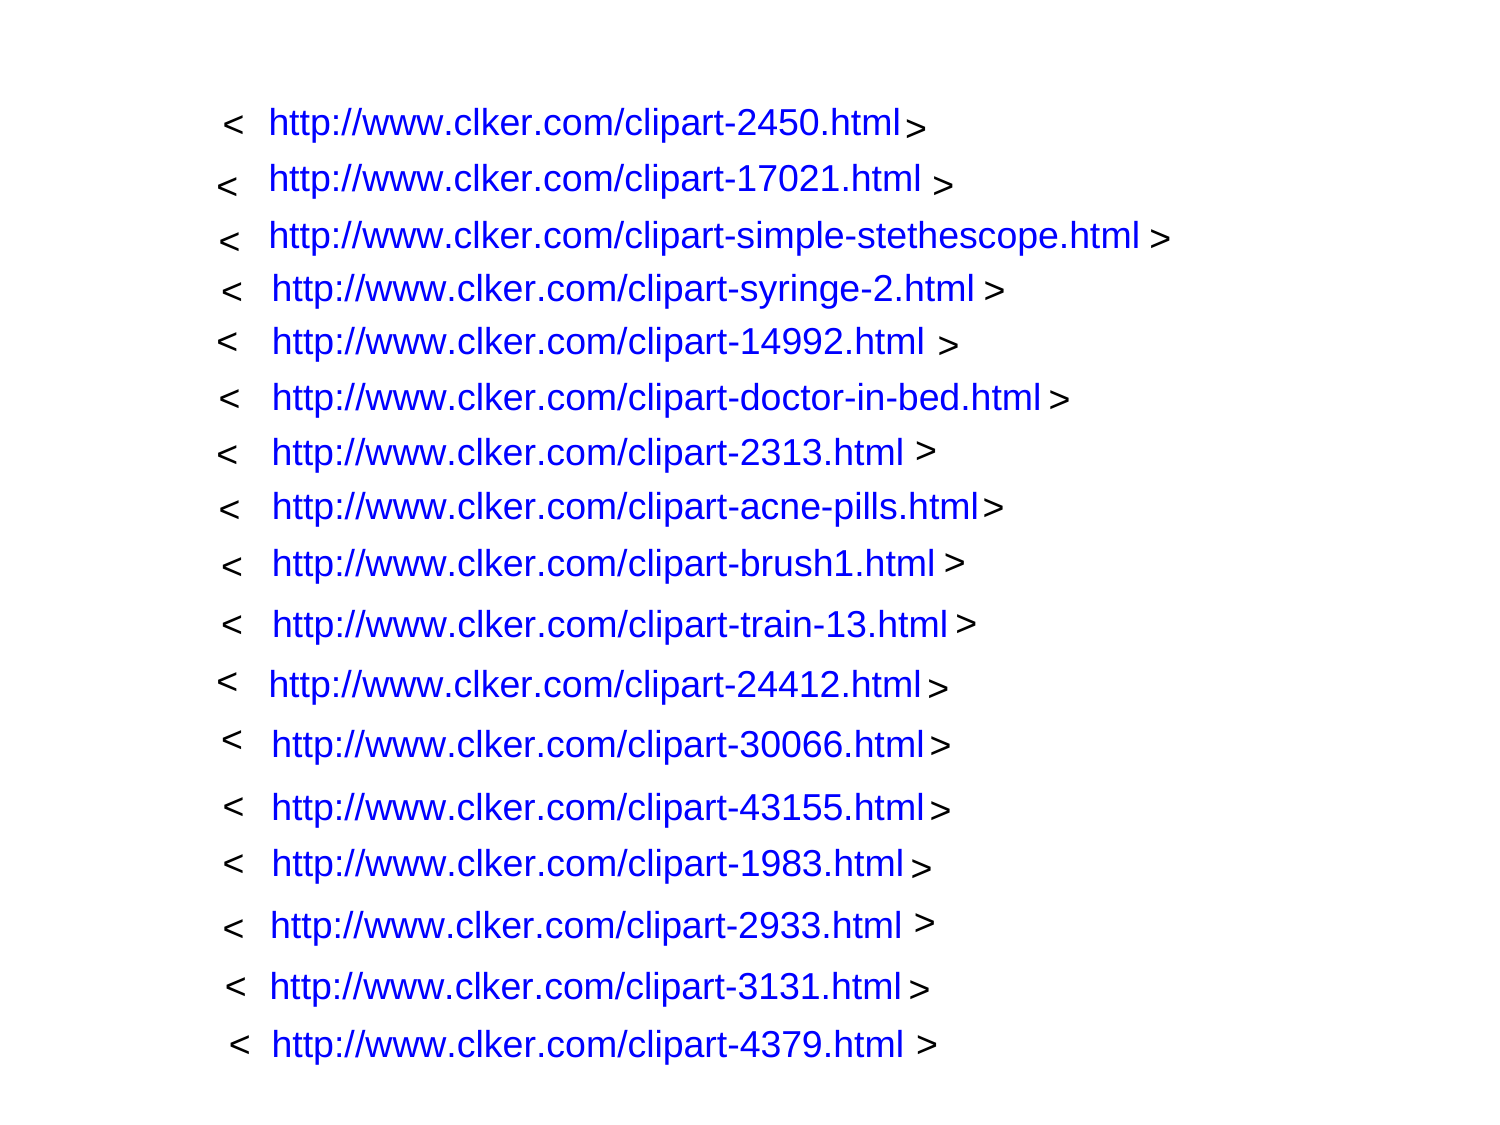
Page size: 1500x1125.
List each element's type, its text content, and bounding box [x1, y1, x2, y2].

text_box > [901, 1012, 945, 1073]
text_box < [201, 309, 254, 371]
text_box > [895, 835, 939, 897]
text_box http://www.clker.com/clipart-syringe-2.html [256, 256, 991, 317]
text_box http://www.clker.com/clipart-43155.html [260, 775, 940, 831]
text_box > [967, 475, 1011, 536]
text_box < [206, 259, 258, 321]
text_box < [206, 595, 258, 653]
text_box http://www.clker.com/clipart-1983.html [260, 831, 914, 892]
text_box > [1033, 367, 1077, 428]
text_box http://www.clker.com/clipart-simple-stethescope.html [254, 203, 1232, 264]
text_box < [203, 366, 256, 428]
text_box http://www.clker.com/clipart-brush1.html [257, 531, 940, 592]
text_box http://www.clker.com/clipart-train-13.html [258, 592, 964, 653]
text_box http://www.clker.com/clipart-2450.html [253, 90, 917, 146]
text_box > [900, 418, 944, 479]
text_box < [203, 477, 256, 538]
text_box > [914, 713, 958, 774]
text_box http://www.clker.com/clipart-2933.html [255, 893, 918, 954]
text_box > [922, 313, 966, 374]
text_box < [207, 774, 260, 836]
text_box < [207, 896, 260, 958]
text_box > [968, 258, 1012, 319]
text_box http://www.clker.com/clipart-30066.html [256, 712, 914, 774]
text_box > [893, 957, 937, 1018]
text_box < [207, 836, 260, 893]
text_box < [210, 954, 262, 1015]
text_box http://www.clker.com/clipart-3131.html [262, 954, 918, 1012]
text_box < [206, 707, 258, 768]
text_box http://www.clker.com/clipart-2313.html [256, 420, 900, 481]
text_box http://www.clker.com/clipart-24412.html [254, 652, 938, 712]
text_box > [890, 95, 934, 157]
text_box http://www.clker.com/clipart-acne-pills.html [257, 473, 995, 531]
text_box > [929, 530, 973, 591]
text_box > [914, 778, 958, 840]
text_box http://www.clker.com/clipart-17021.html [253, 146, 917, 203]
text_box > [917, 153, 961, 214]
text_box < [203, 209, 256, 270]
text_box http://www.clker.com/clipart-14992.html [257, 309, 941, 365]
text_box < [201, 154, 254, 216]
text_box http://www.clker.com/clipart-4379.html [266, 1012, 901, 1073]
text_box > [912, 656, 956, 717]
text_box < [207, 91, 260, 153]
text_box > [940, 590, 984, 652]
text_box http://www.clker.com/clipart-doctor-in-bed.html [257, 365, 1318, 426]
text_box < [201, 649, 254, 710]
text_box < [206, 534, 258, 595]
text_box > [899, 889, 943, 951]
text_box < [214, 1012, 266, 1073]
text_box < [201, 422, 254, 484]
text_box > [1134, 206, 1178, 267]
